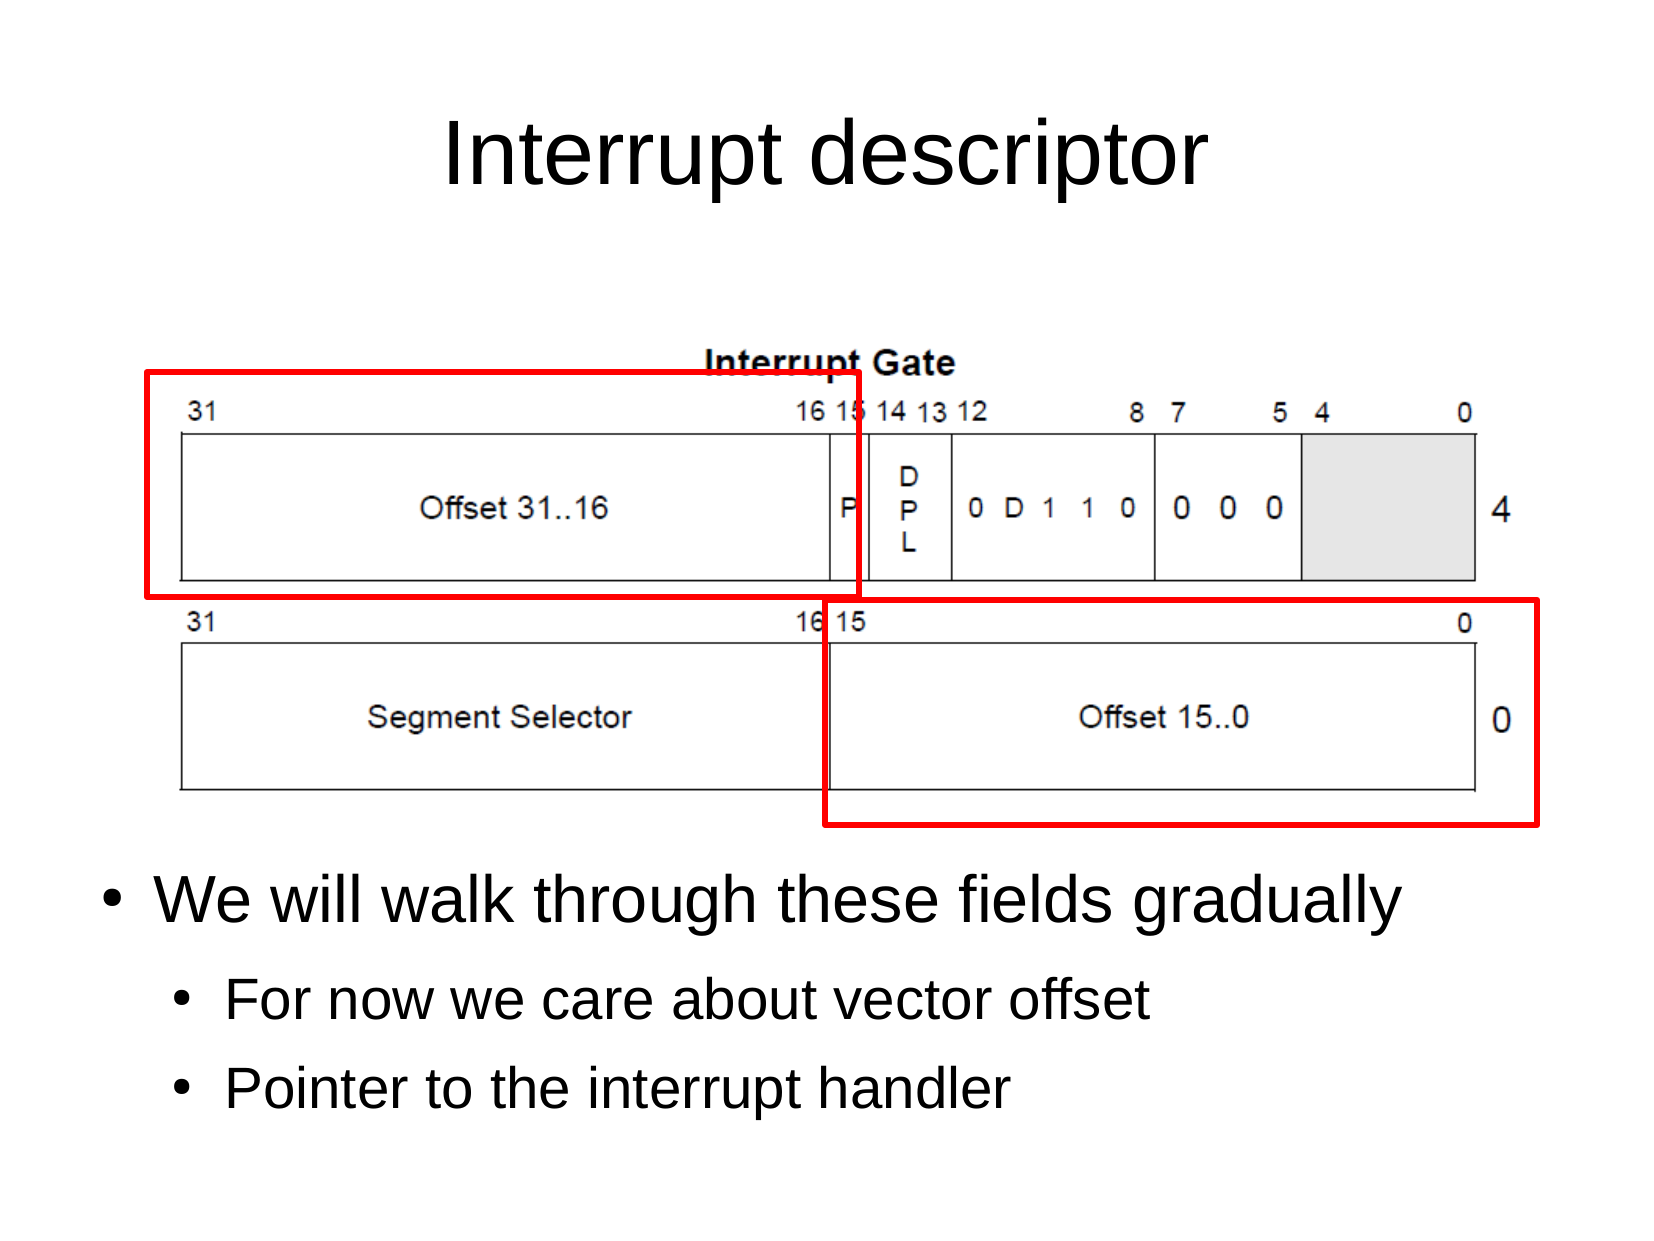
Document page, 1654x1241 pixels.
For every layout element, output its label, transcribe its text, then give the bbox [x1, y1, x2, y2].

picture [150, 375, 856, 594]
title Interrupt descriptor [82, 49, 1571, 257]
picture [150, 600, 822, 826]
list We will walk through these fields gradually For now we care about vector offset Pointer to the interrupt handler [82, 862, 1571, 1201]
picture [150, 329, 1537, 597]
picture [828, 603, 1534, 822]
